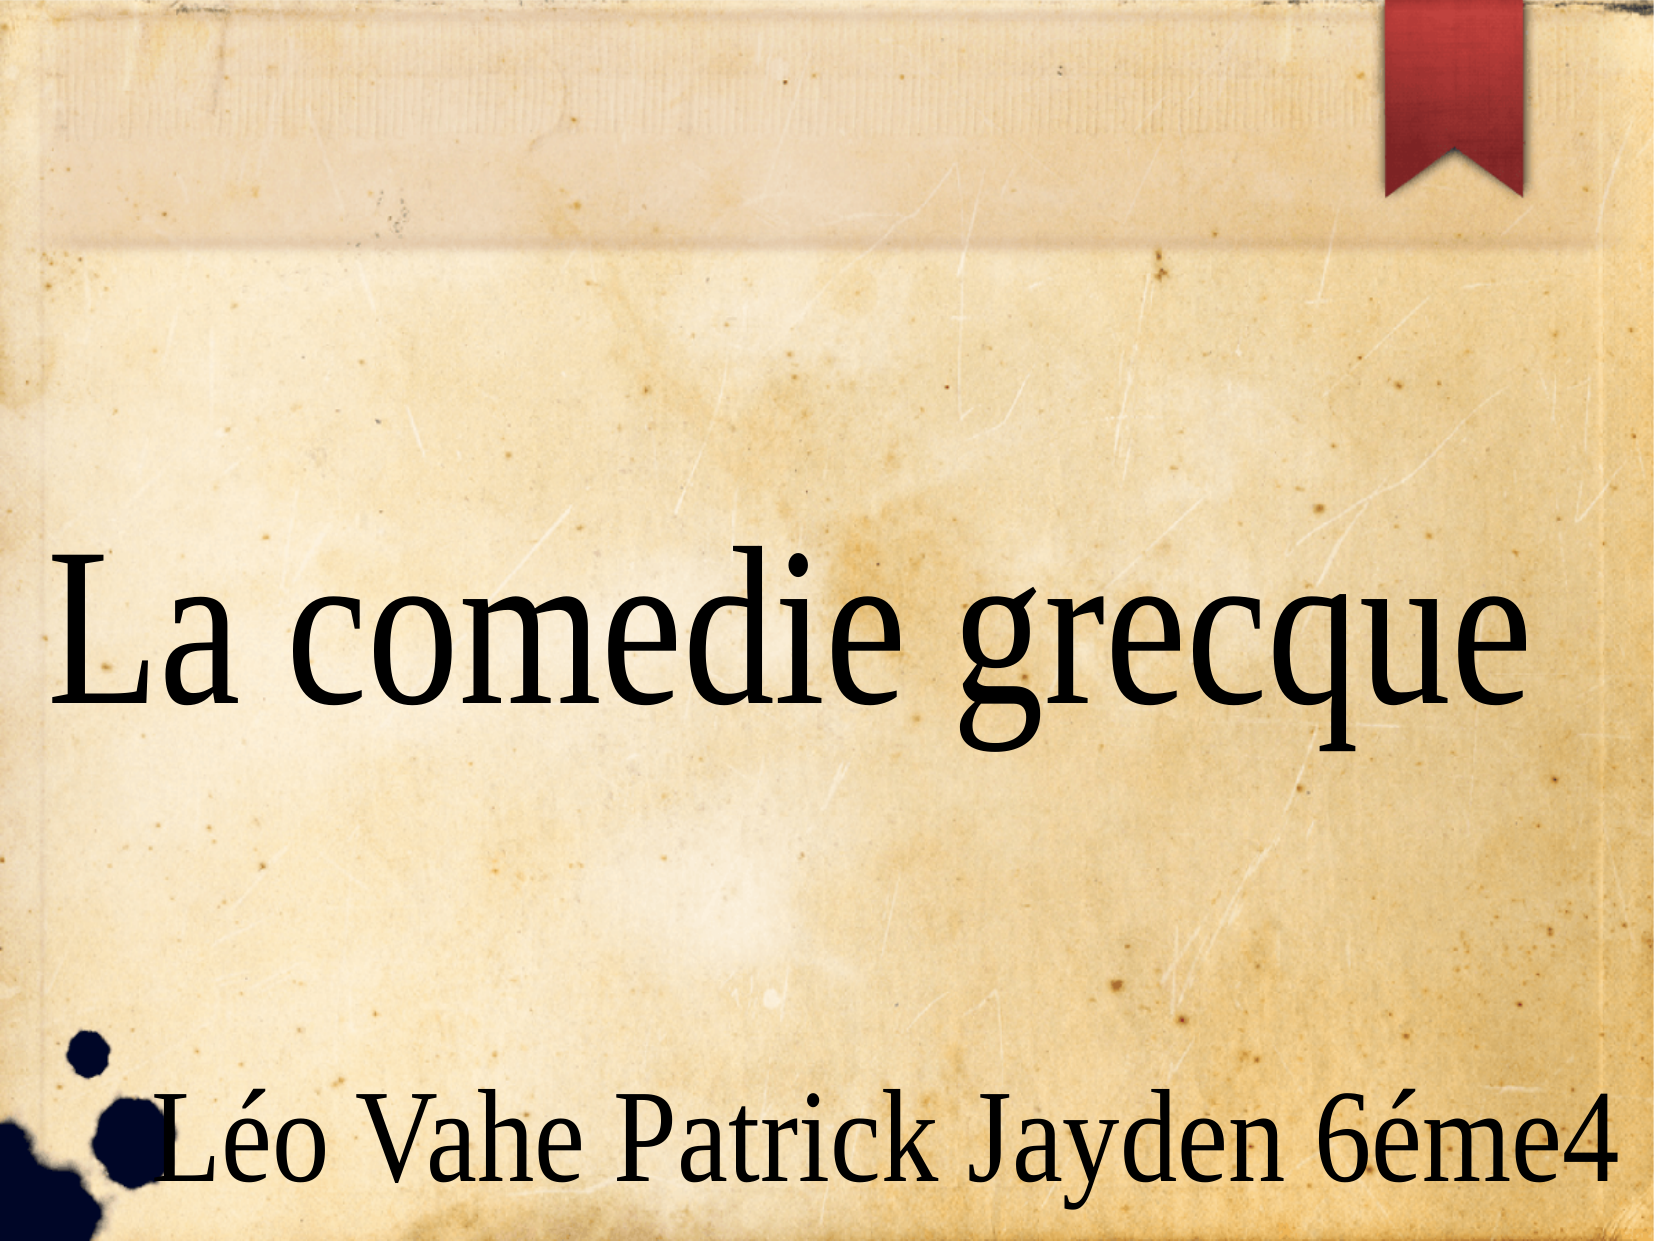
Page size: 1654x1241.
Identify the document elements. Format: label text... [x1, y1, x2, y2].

title La comedie grecque [47, 501, 1536, 1004]
list Léo Vahe Patrick Jayden 6éme4 [29, 1062, 1625, 1211]
picture [0, 0, 1654, 1241]
